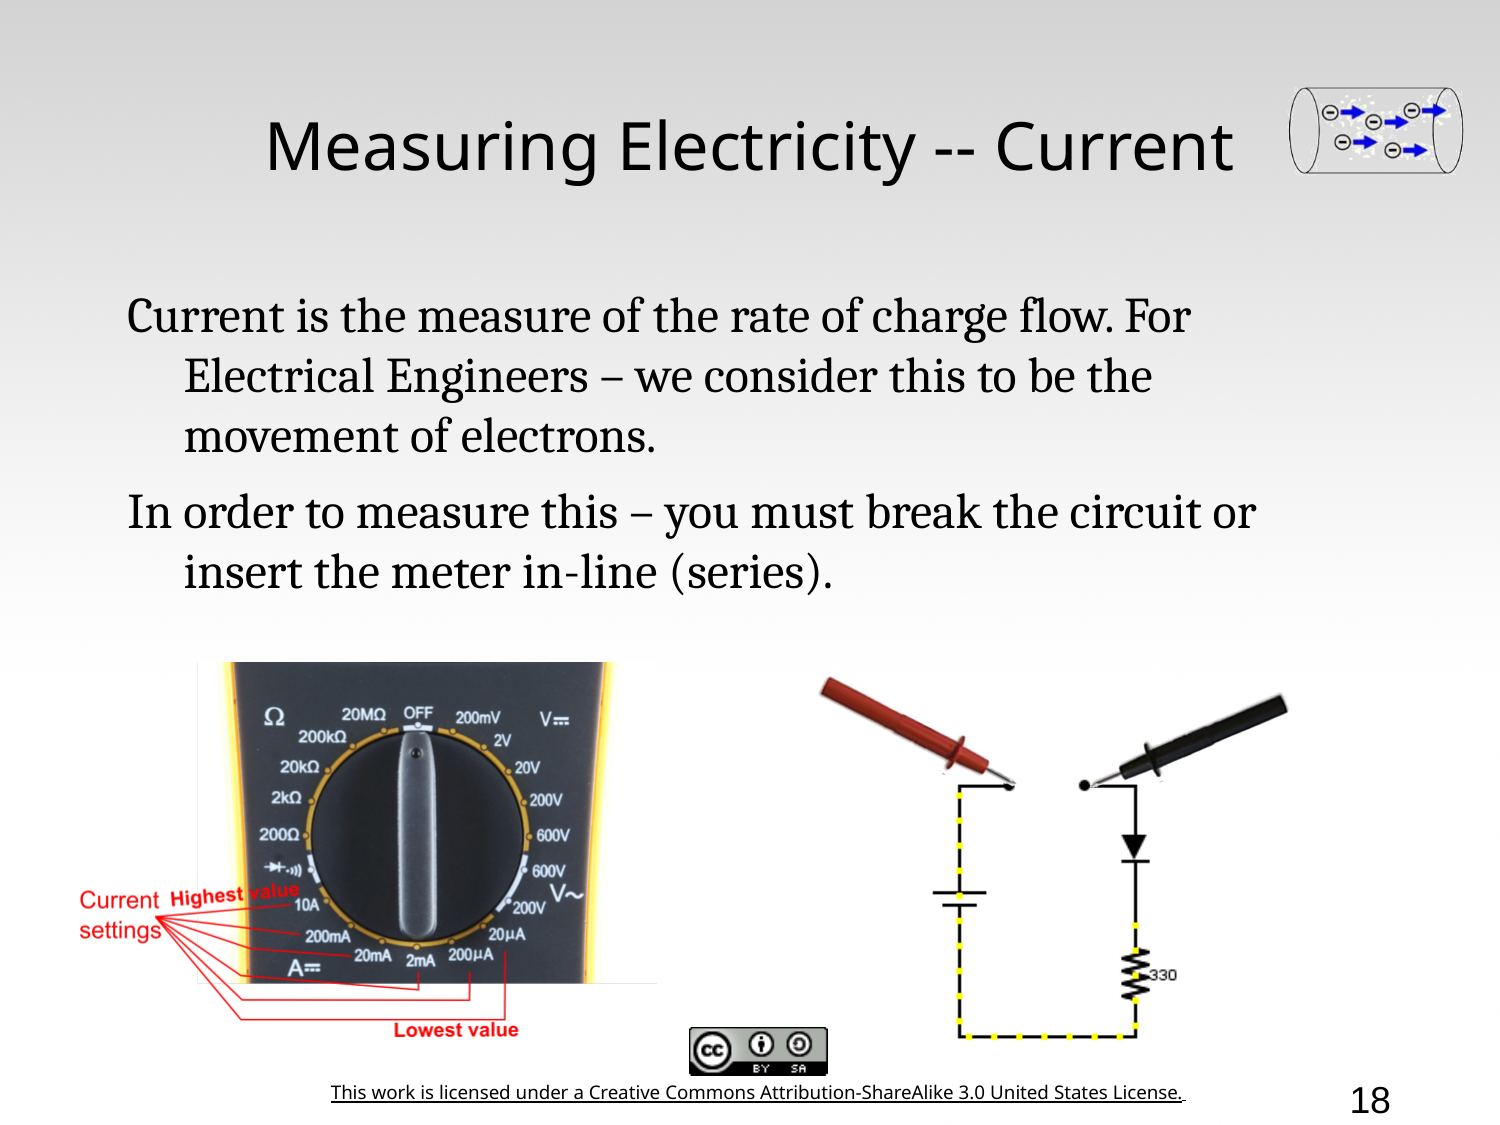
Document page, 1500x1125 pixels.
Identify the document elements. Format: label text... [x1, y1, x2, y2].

title Measuring Electricity -- Current [112, 49, 1388, 238]
list Current is the measure of the rate of charge flow. For Electrical Engineers – we consider this to be the movement of electrons. In order to measure this – you must break the circuit or insert the meter in-line (series). [112, 274, 1388, 1000]
picture [0, 0, 1500, 1125]
